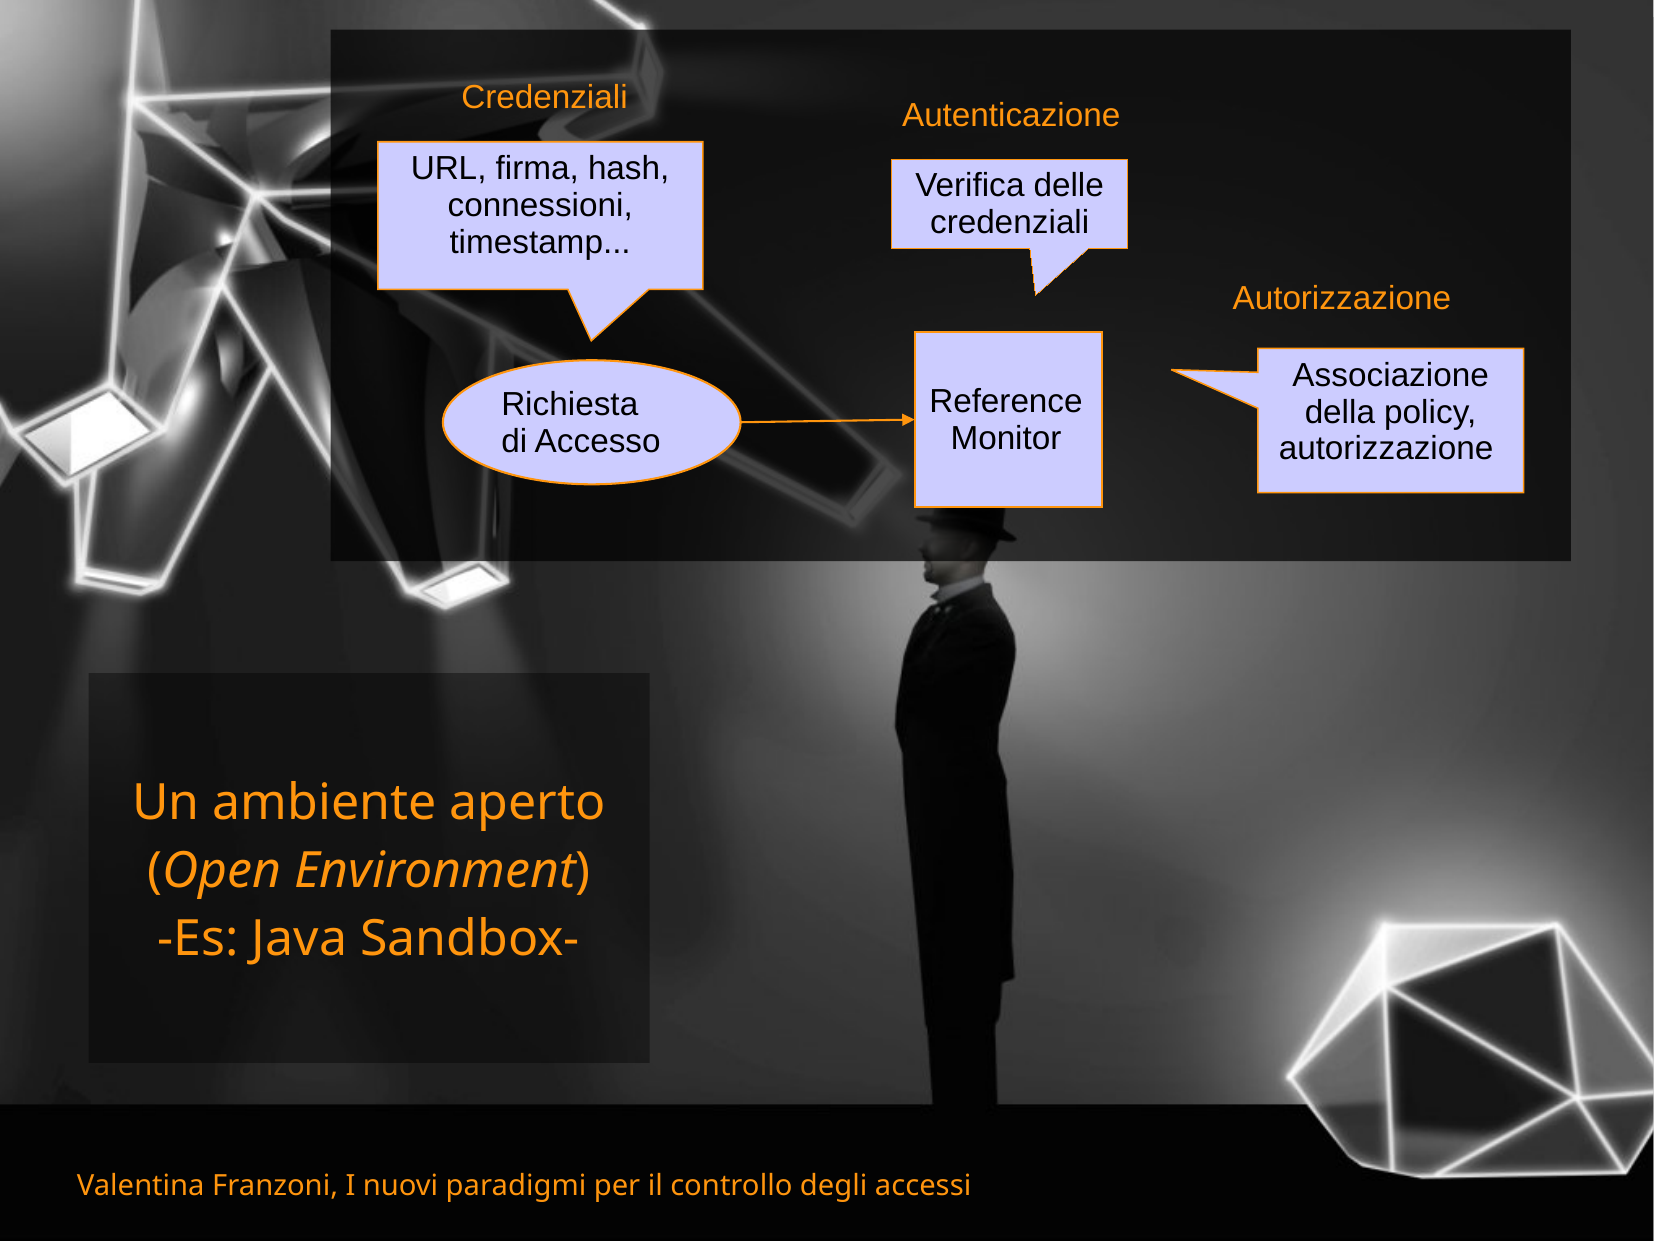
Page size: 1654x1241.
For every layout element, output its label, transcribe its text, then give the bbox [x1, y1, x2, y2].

title Un ambiente aperto (Open Environment) -Es: Java Sandbox- [88, 673, 650, 1063]
text_box Credenziali [446, 71, 644, 124]
picture [0, 0, 1654, 1241]
text_box Autorizzazione [1217, 271, 1467, 325]
title [330, 29, 1571, 562]
text_box Verifica delle credenziali [891, 159, 1128, 296]
text_box Associazione della policy, autorizzazione [1171, 348, 1524, 493]
text_box Autenticazione [887, 88, 1136, 142]
title Valentina Franzoni, I nuovi paradigmi per il controllo degli accessi [76, 1139, 1465, 1229]
text_box Reference Monitor [914, 332, 1103, 508]
text_box URL, firma, hash, connessioni, timestamp... [377, 141, 703, 341]
text_box Richiesta di Accesso [442, 360, 741, 485]
